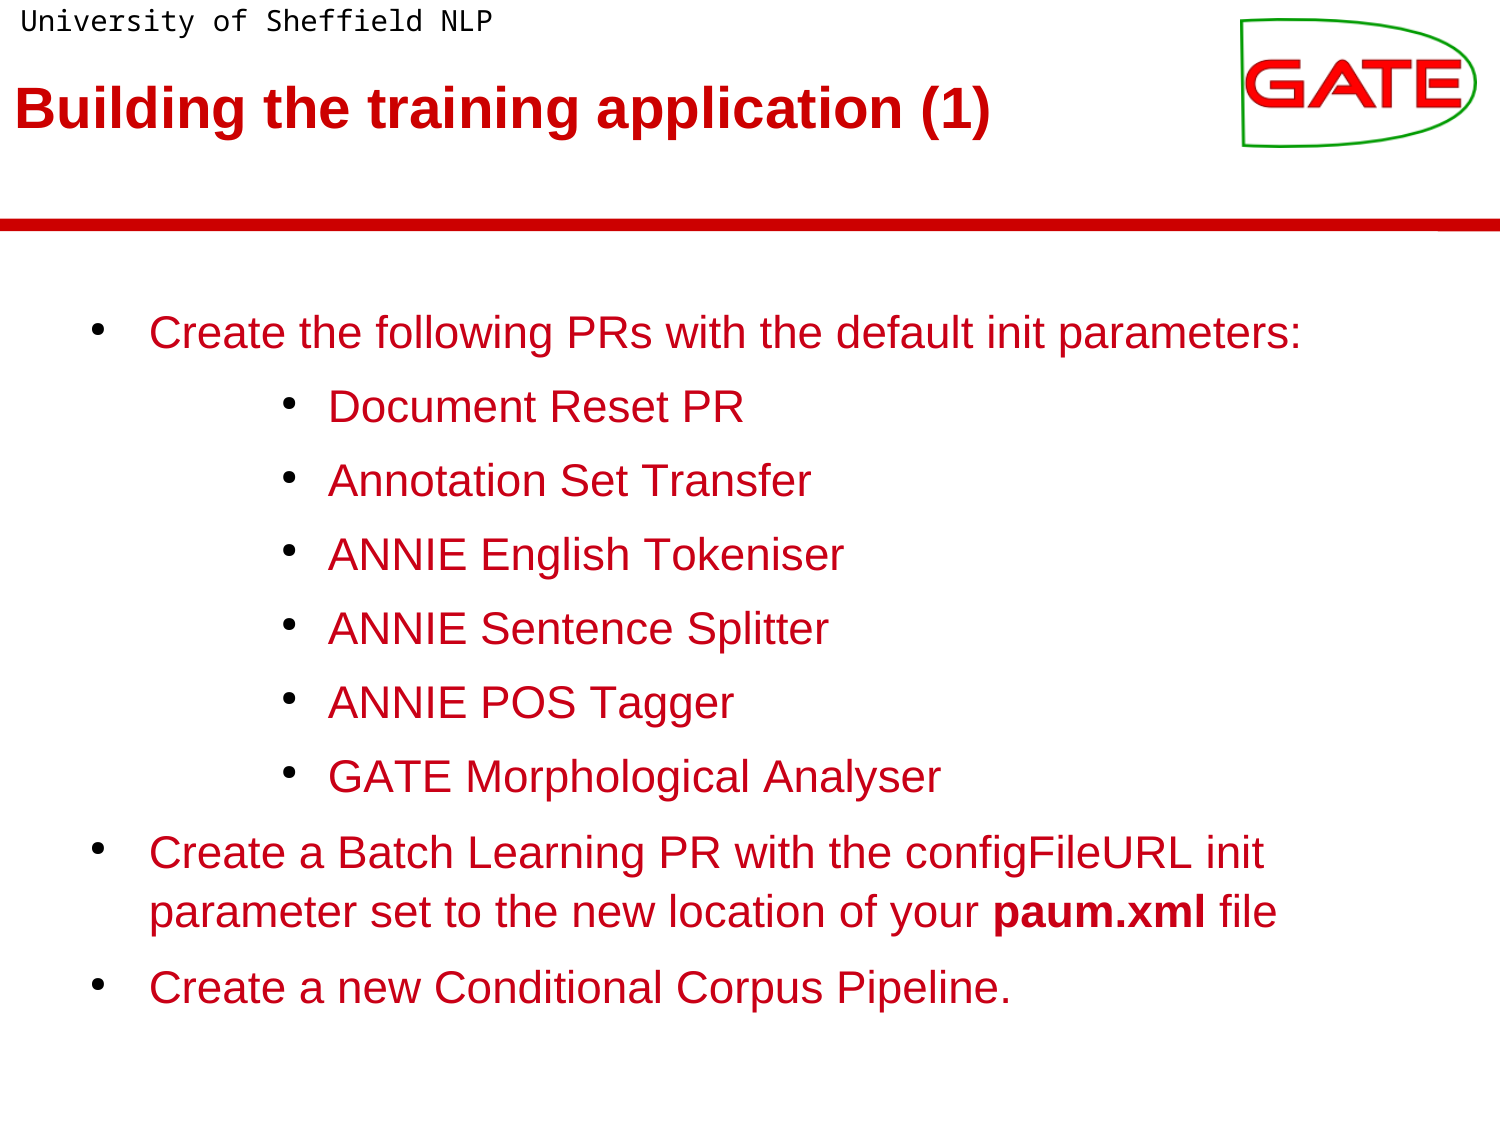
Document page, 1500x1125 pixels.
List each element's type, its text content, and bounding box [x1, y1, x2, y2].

title Building the training application (1) [0, 4, 1239, 213]
list Create the following PRs with the default init parameters: Document Reset PR Annotation Set Transfer ANNIE English Tokeniser ANNIE Sentence Splitter ANNIE POS Tagger GATE Morphological Analyser Create a Batch Learning PR with the configFileURL init parameter set to the new location of your paum.xml file Create a new Conditional Corpus Pipeline. [74, 290, 1425, 1034]
picture [1240, 18, 1477, 148]
